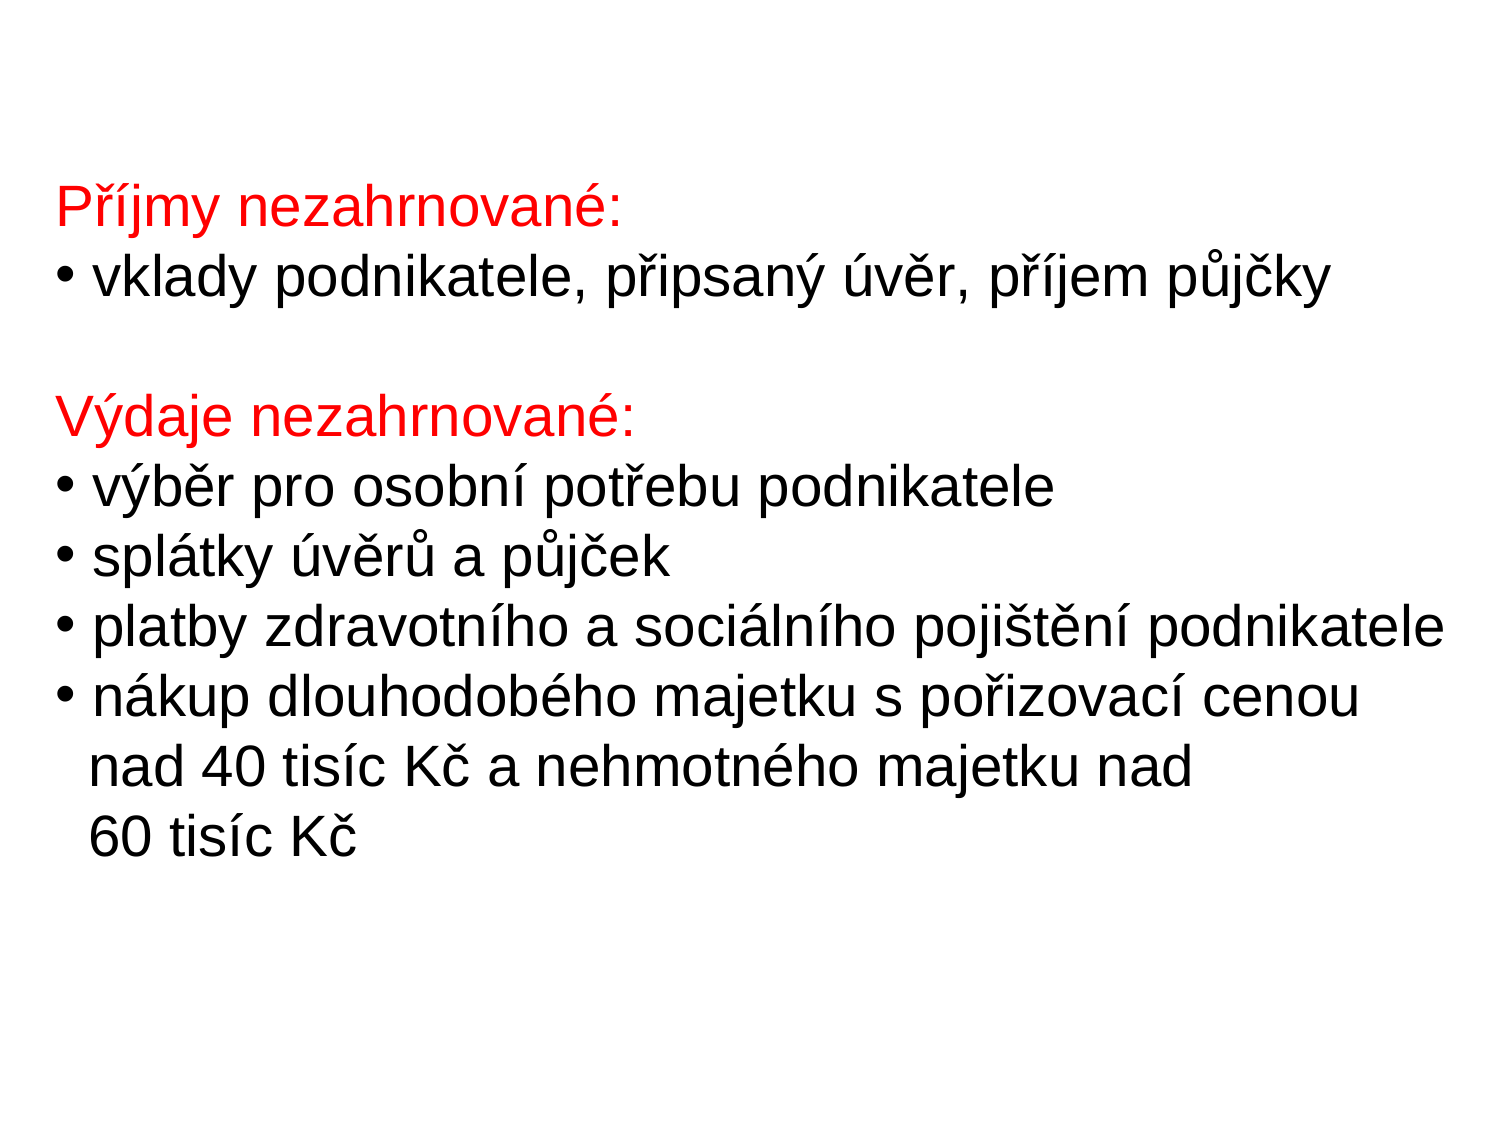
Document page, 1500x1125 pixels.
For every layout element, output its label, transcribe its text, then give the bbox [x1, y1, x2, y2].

text_box Příjmy nezahrnované: vklady podnikatele, připsaný úvěr, příjem půjčky Výdaje nezahrnované: výběr pro osobní potřebu podnikatele splátky úvěrů a půjček platby zdravotního a sociálního pojištění podnikatele nákup dlouhodobého majetku s pořizovací cenou nad 40 tisíc Kč a nehmotného majetku nad 60 tisíc Kč [41, 160, 1471, 947]
